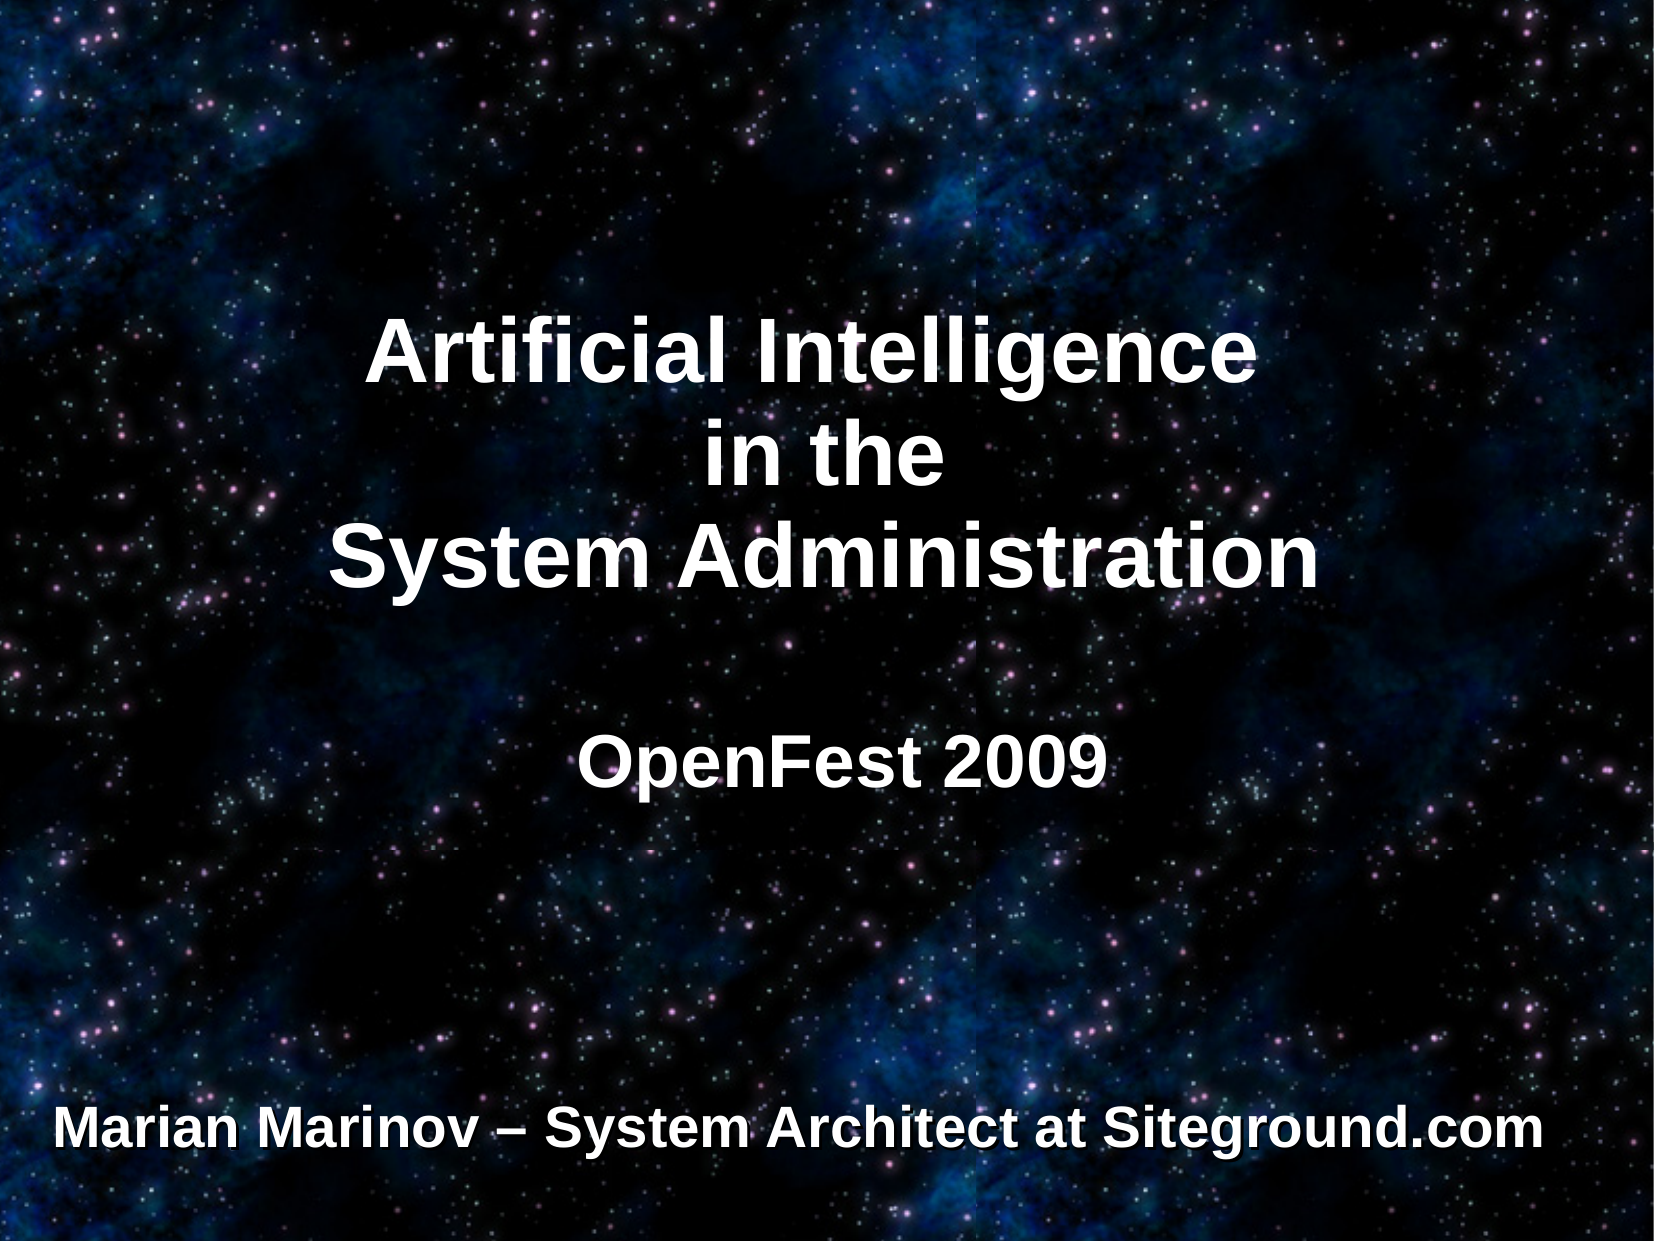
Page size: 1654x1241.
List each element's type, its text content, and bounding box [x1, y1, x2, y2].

text_box OpenFest 2009 [561, 712, 1126, 812]
text_box Artificial Intelligence in the System Administration [312, 292, 1342, 615]
text_box Marian Marinov – System Architect at Siteground.com [37, 1087, 1565, 1168]
picture [0, 0, 1654, 1241]
